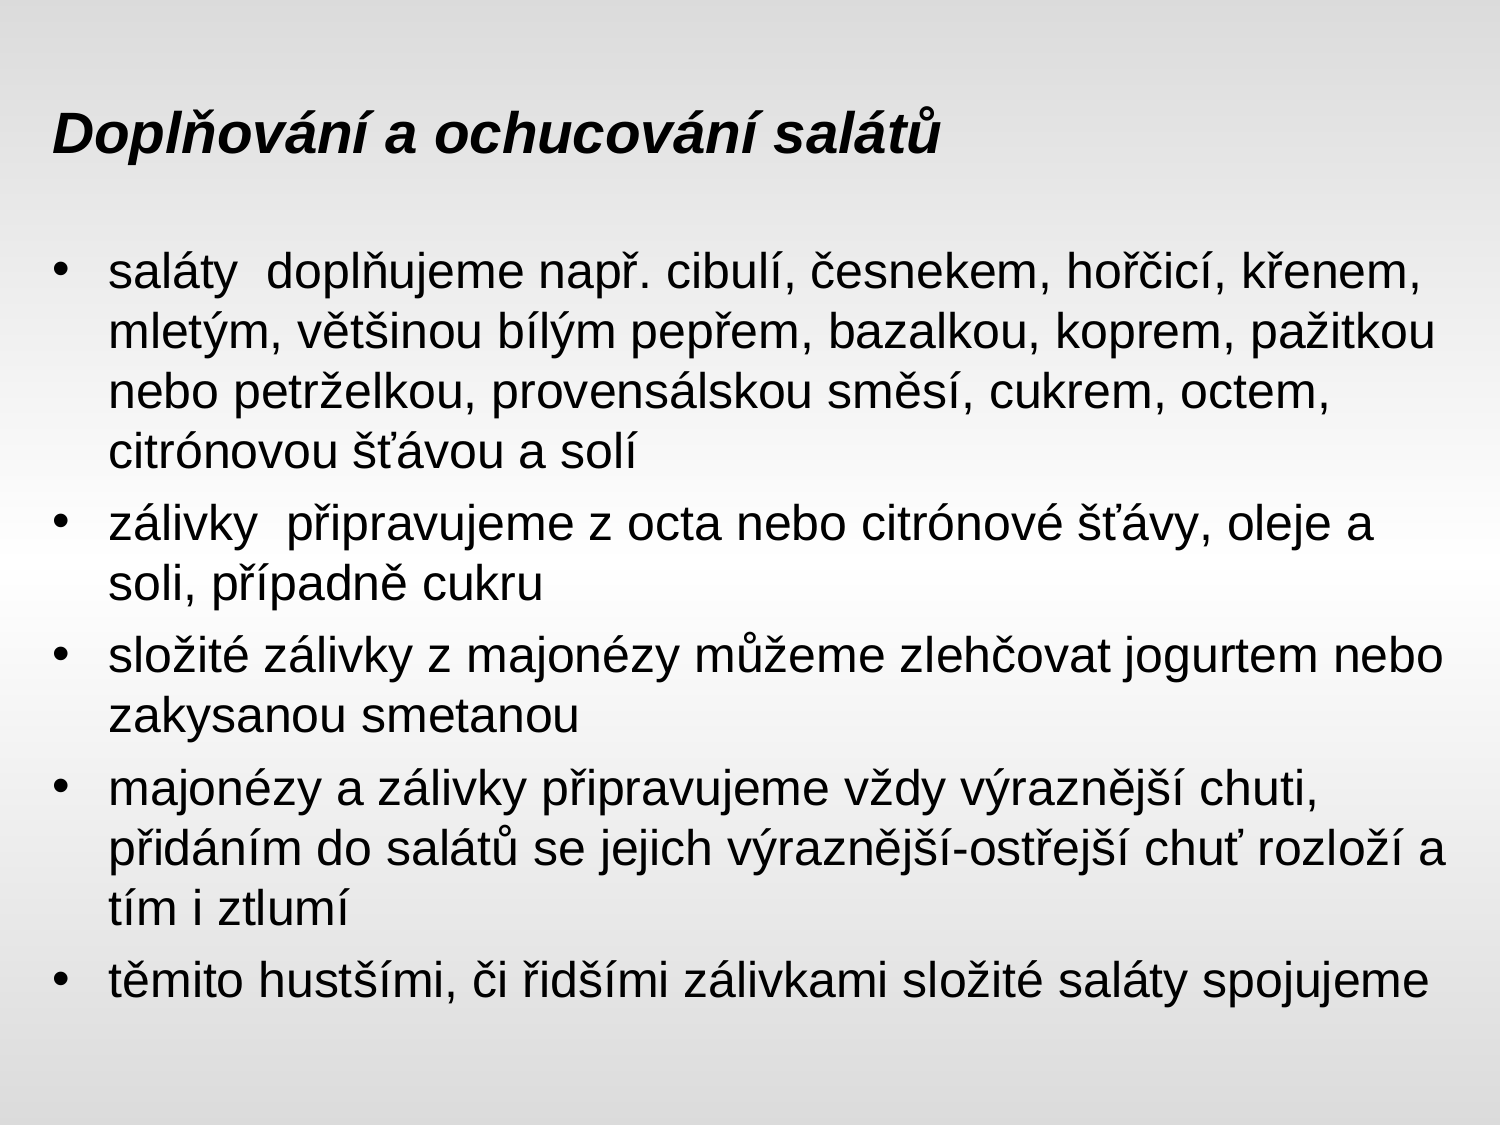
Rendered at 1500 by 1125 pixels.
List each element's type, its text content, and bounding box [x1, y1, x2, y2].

list Doplňování a ochucování salátů saláty doplňujeme např. cibulí, česnekem, hořčicí, křenem, mletým, většinou bílým pepřem, bazalkou, koprem, pažitkou nebo petrželkou, provensálskou směsí, cukrem, octem, citrónovou šťávou a solí zálivky připravujeme z octa nebo citrónové šťávy, oleje a soli, případně cukru složité zálivky z majonézy můžeme zlehčovat jogurtem nebo zakysanou smetanou majonézy a zálivky připravujeme vždy výraznější chuti, přidáním do salátů se jejich výraznější-ostřejší chuť rozloží a tím i ztlumí těmito hustšími, či řidšími zálivkami složité saláty spojujeme [37, 87, 1463, 1051]
